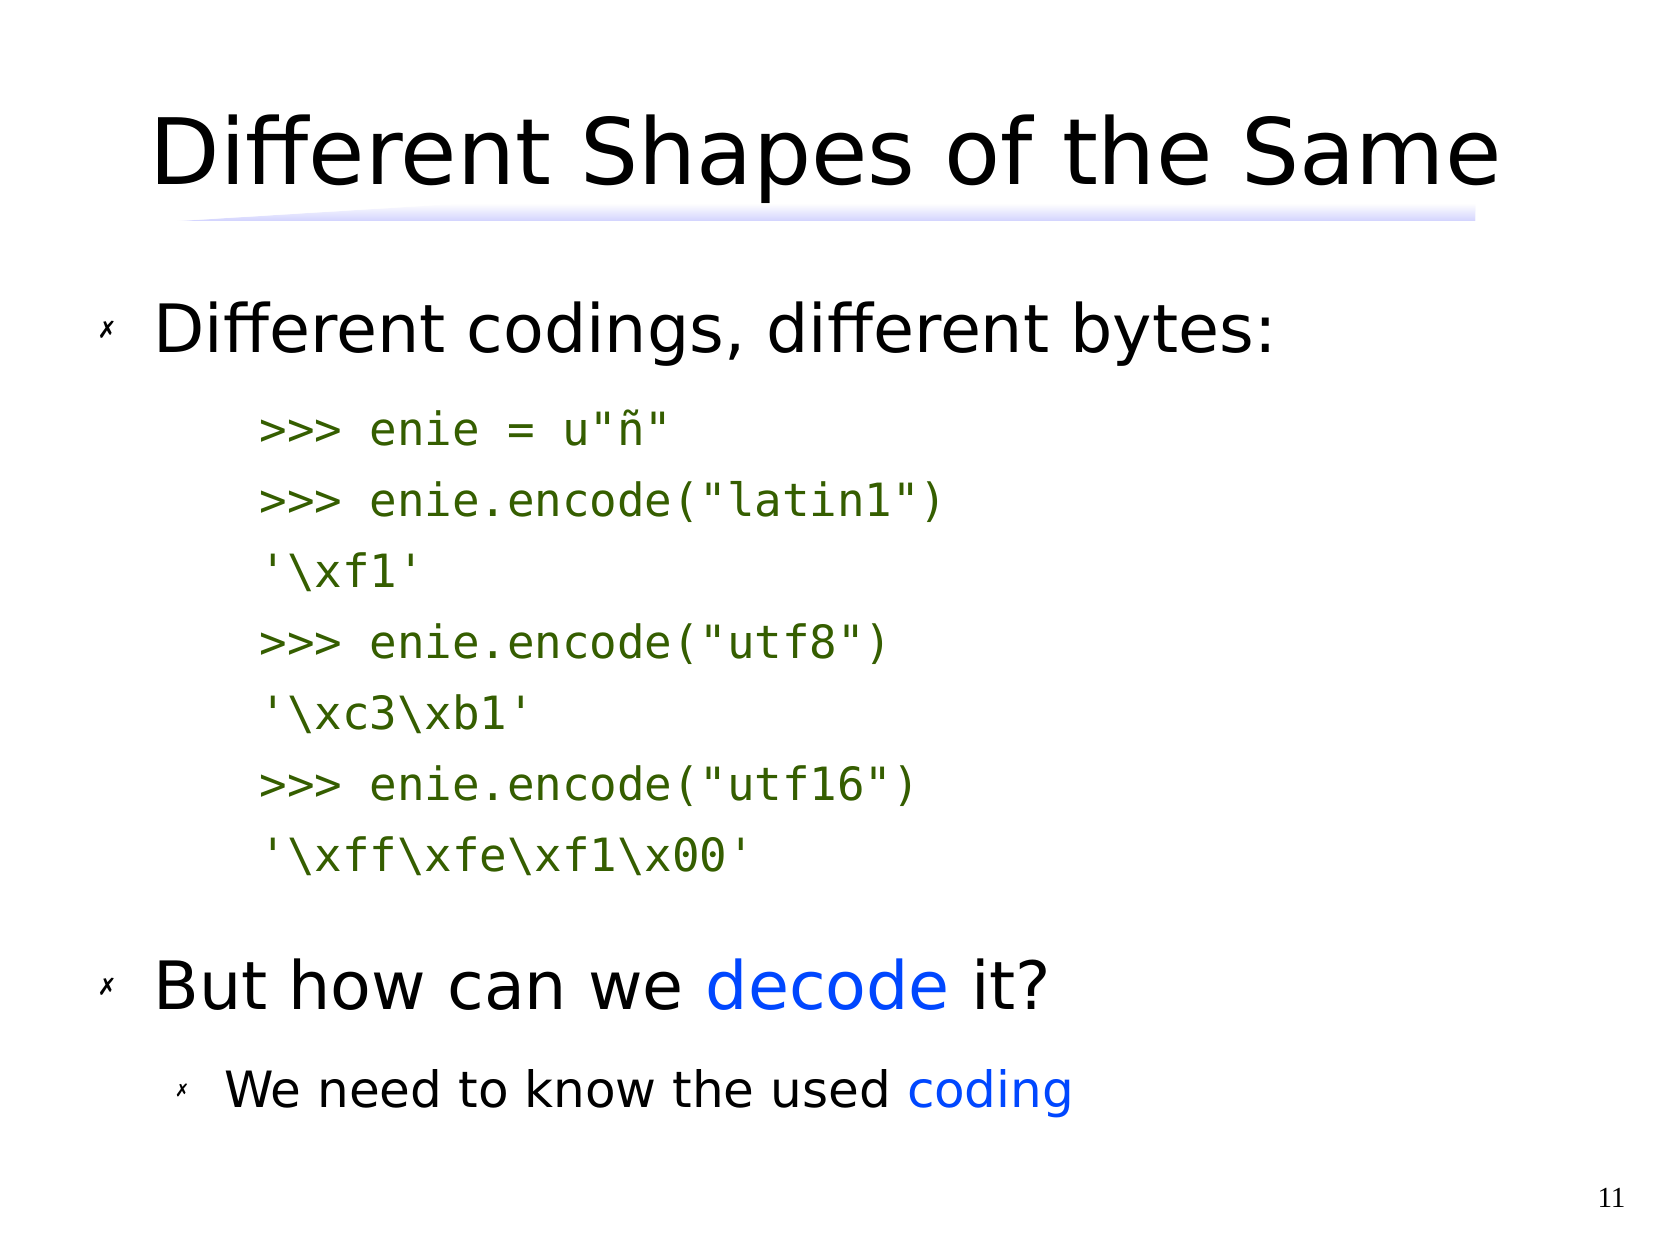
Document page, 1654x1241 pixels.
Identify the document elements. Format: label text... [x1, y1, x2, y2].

title Different Shapes of the Same [82, 49, 1571, 257]
list Different codings, different bytes: >>> enie = u"ñ" >>> enie.encode("latin1") '\xf1' >>> enie.encode("utf8") '\xc3\xb1' >>> enie.encode("utf16") '\xff\xfe\xf1\x00' But how can we decode it? We need to know the used coding [82, 290, 1571, 1121]
